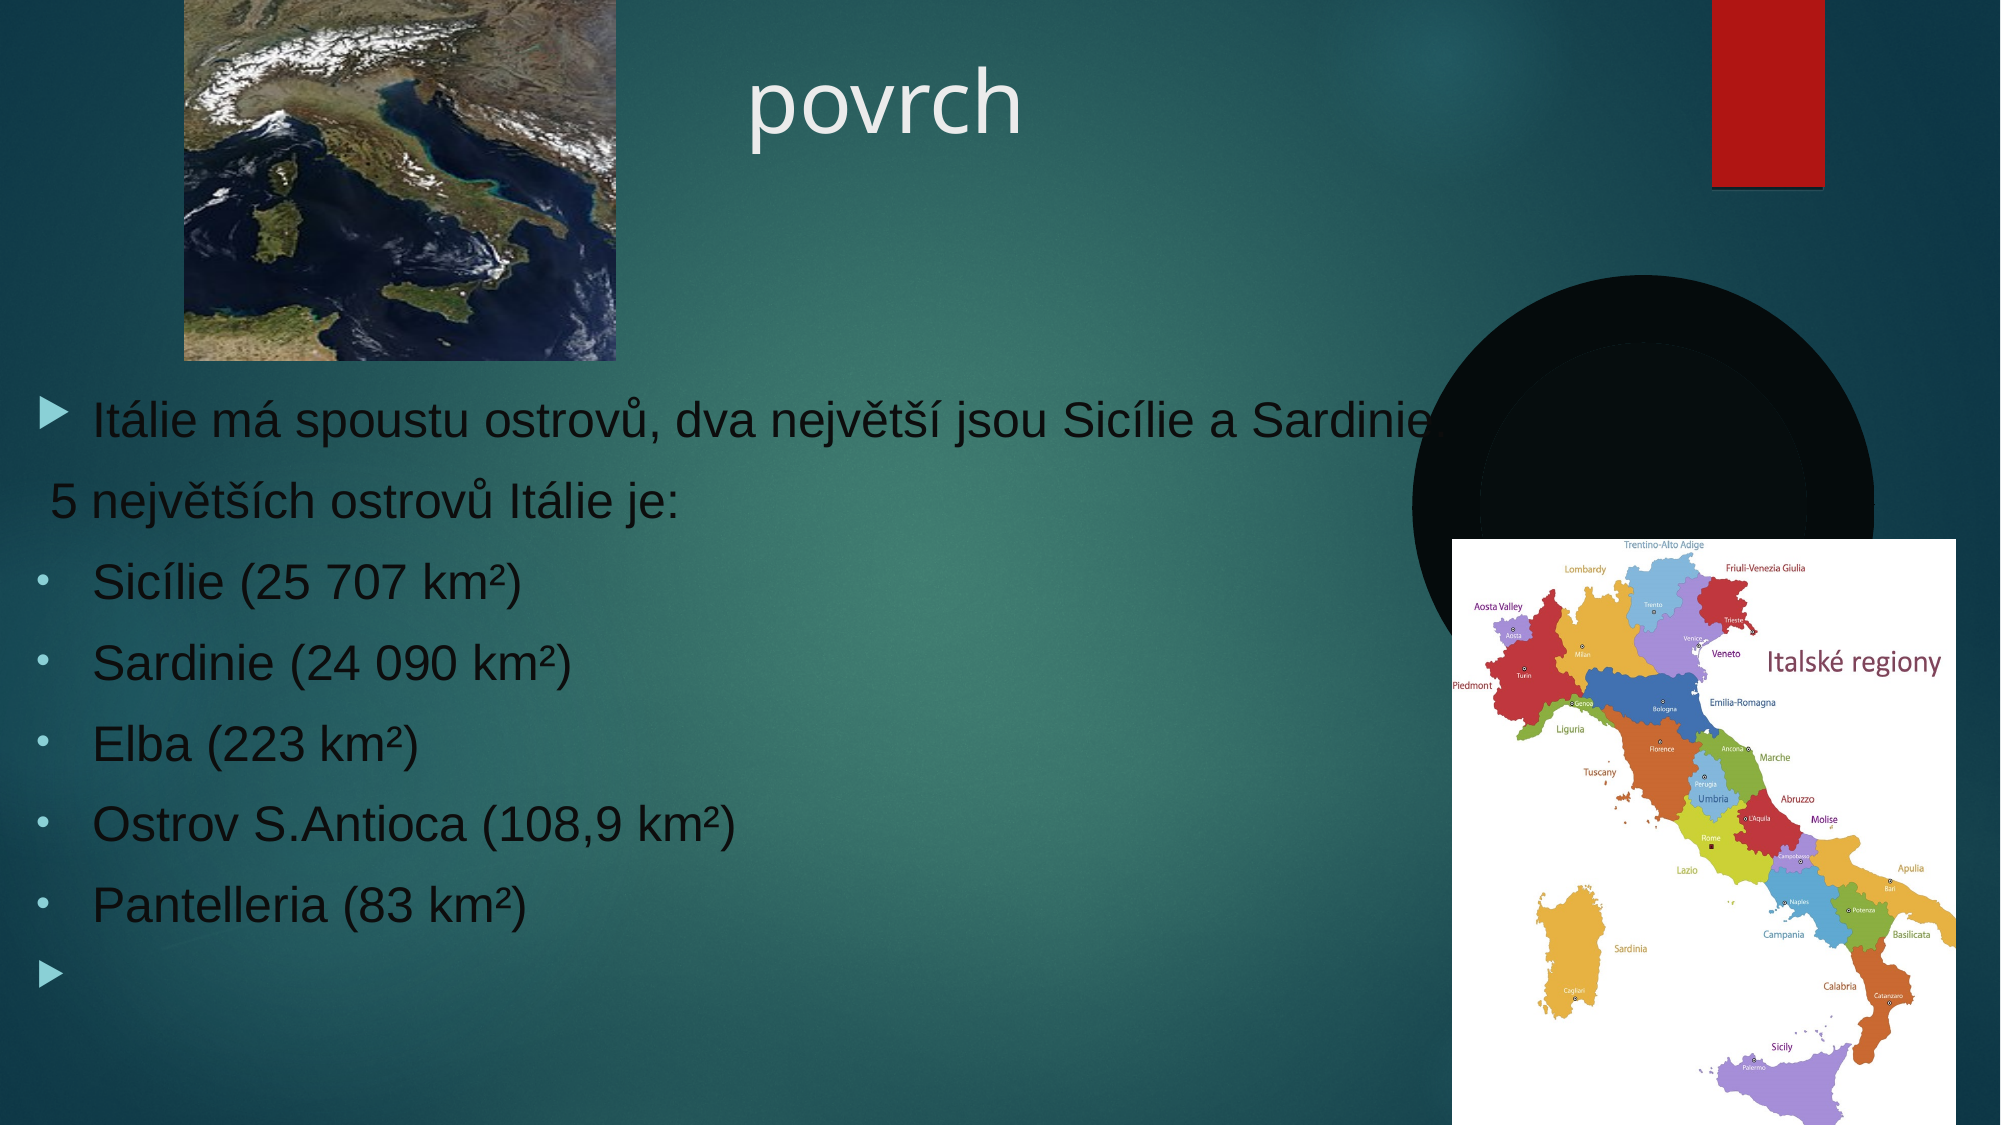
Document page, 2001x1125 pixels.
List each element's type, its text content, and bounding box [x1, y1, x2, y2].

picture [184, 0, 616, 361]
title povrch [730, 38, 2000, 257]
list Itálie má spoustu ostrovů, dva největší jsou Sicílie a Sardinie. 5 největších ostrovů Itálie je: Sicílie (25 707 km²) Sardinie (24 090 km²) Elba (223 km²) Ostrov S. Antioca (108,9 km²) Pantelleria (83 km²) [21, 380, 1489, 1041]
picture [1452, 539, 1956, 1125]
